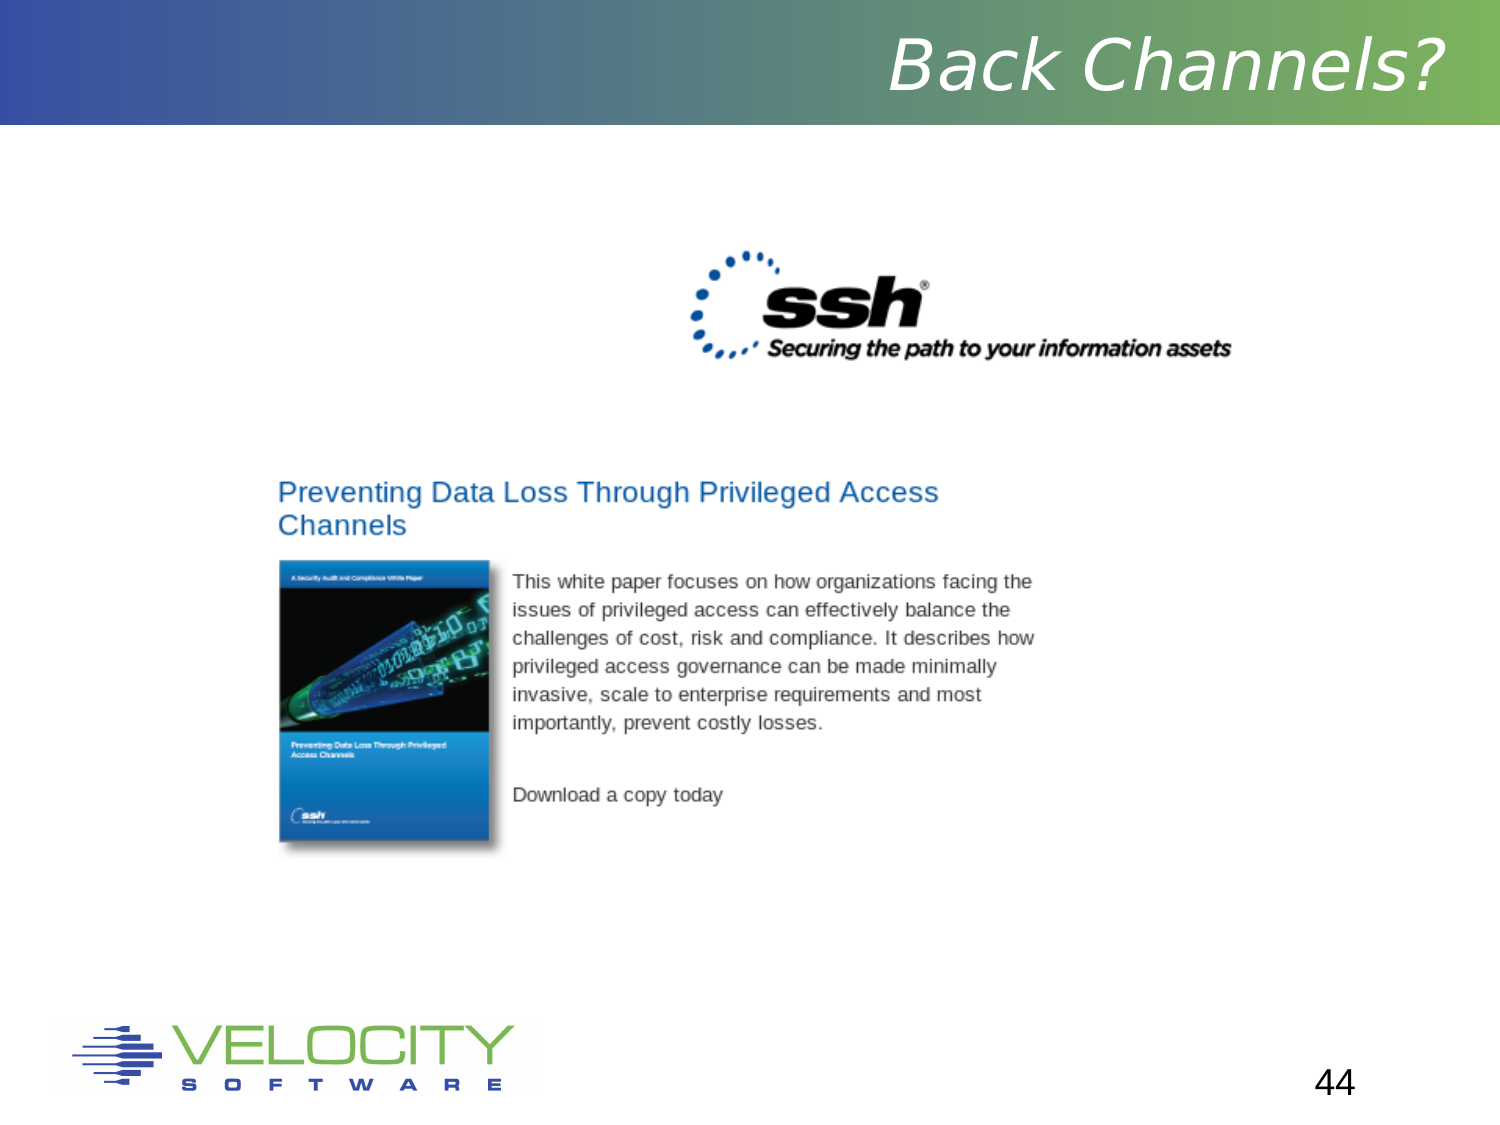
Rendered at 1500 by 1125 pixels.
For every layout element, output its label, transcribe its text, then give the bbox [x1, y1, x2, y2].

title Back Channels? [62, 12, 1463, 113]
picture [50, 1021, 538, 1094]
picture [675, 237, 1244, 376]
picture [267, 471, 1051, 863]
